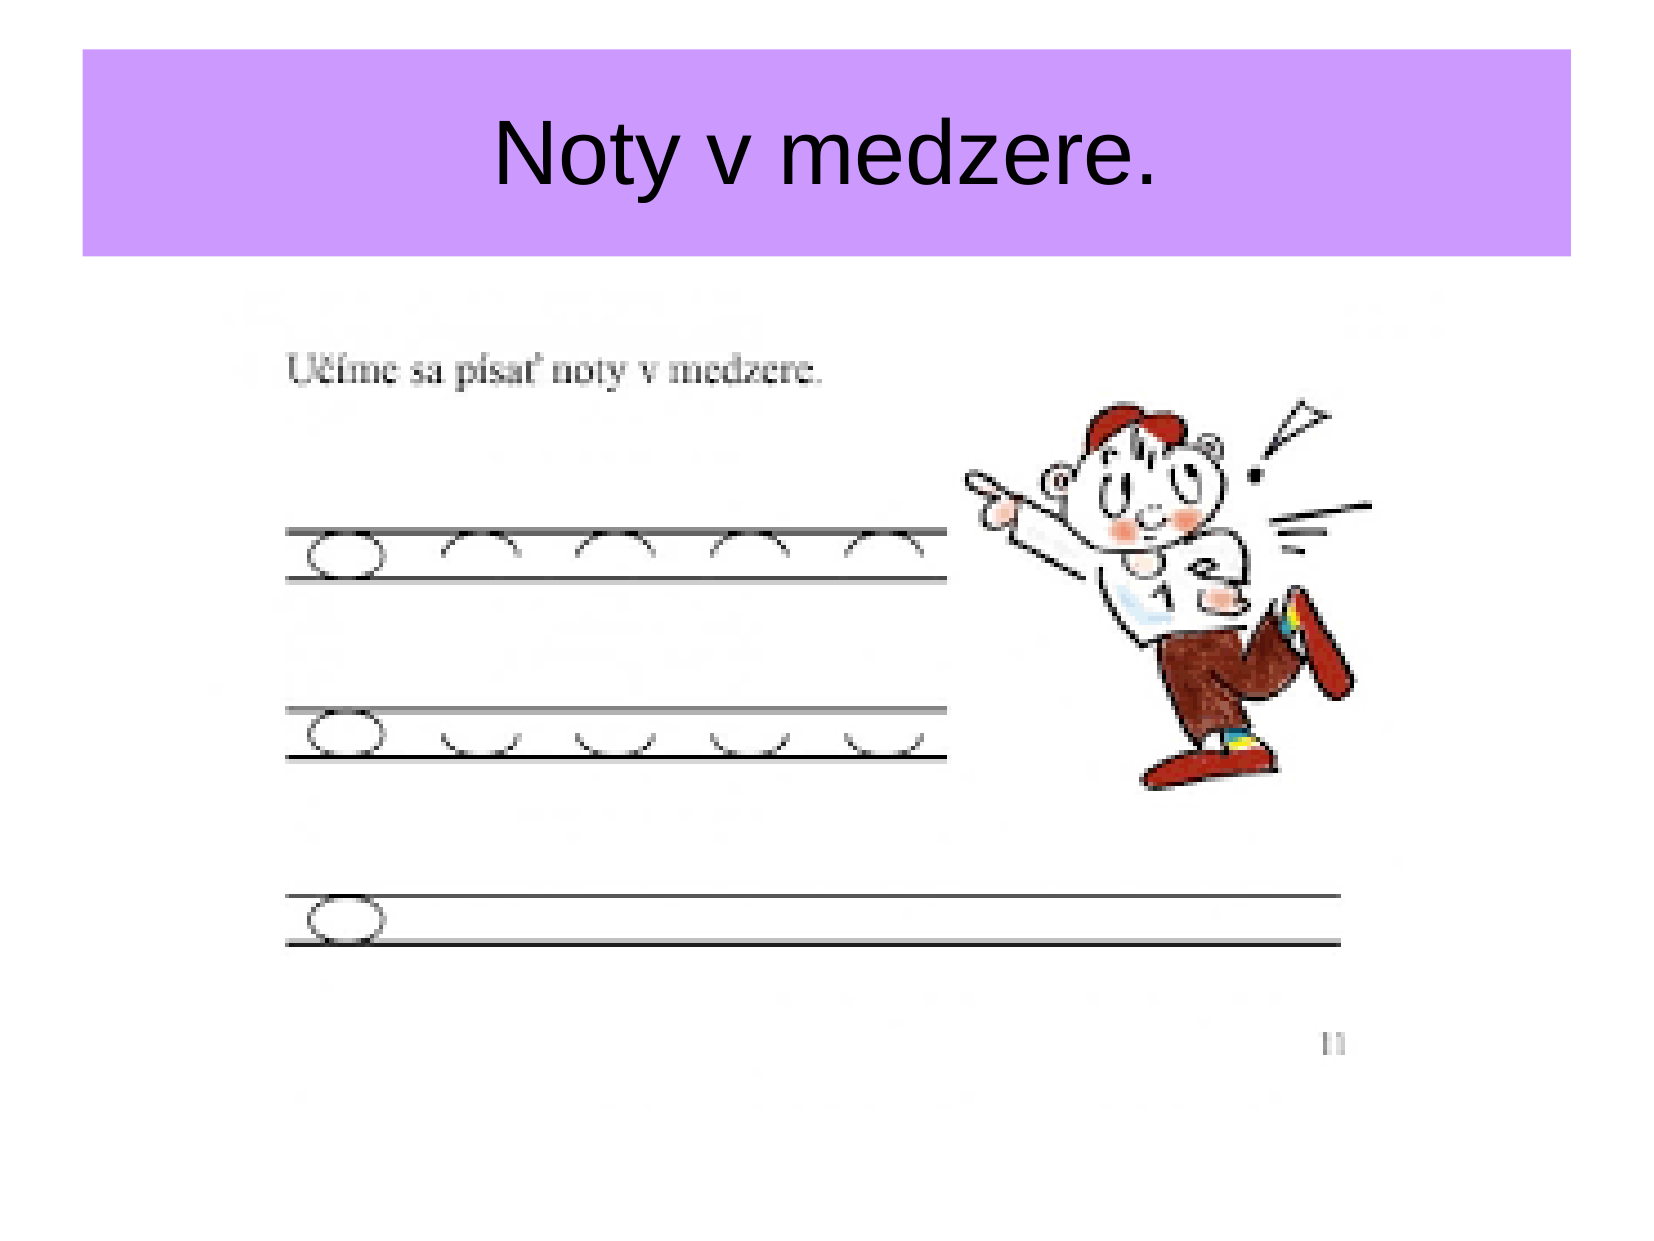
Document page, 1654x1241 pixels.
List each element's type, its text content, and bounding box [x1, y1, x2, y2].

title Noty v medzere. [82, 49, 1571, 257]
picture [209, 290, 1444, 1109]
